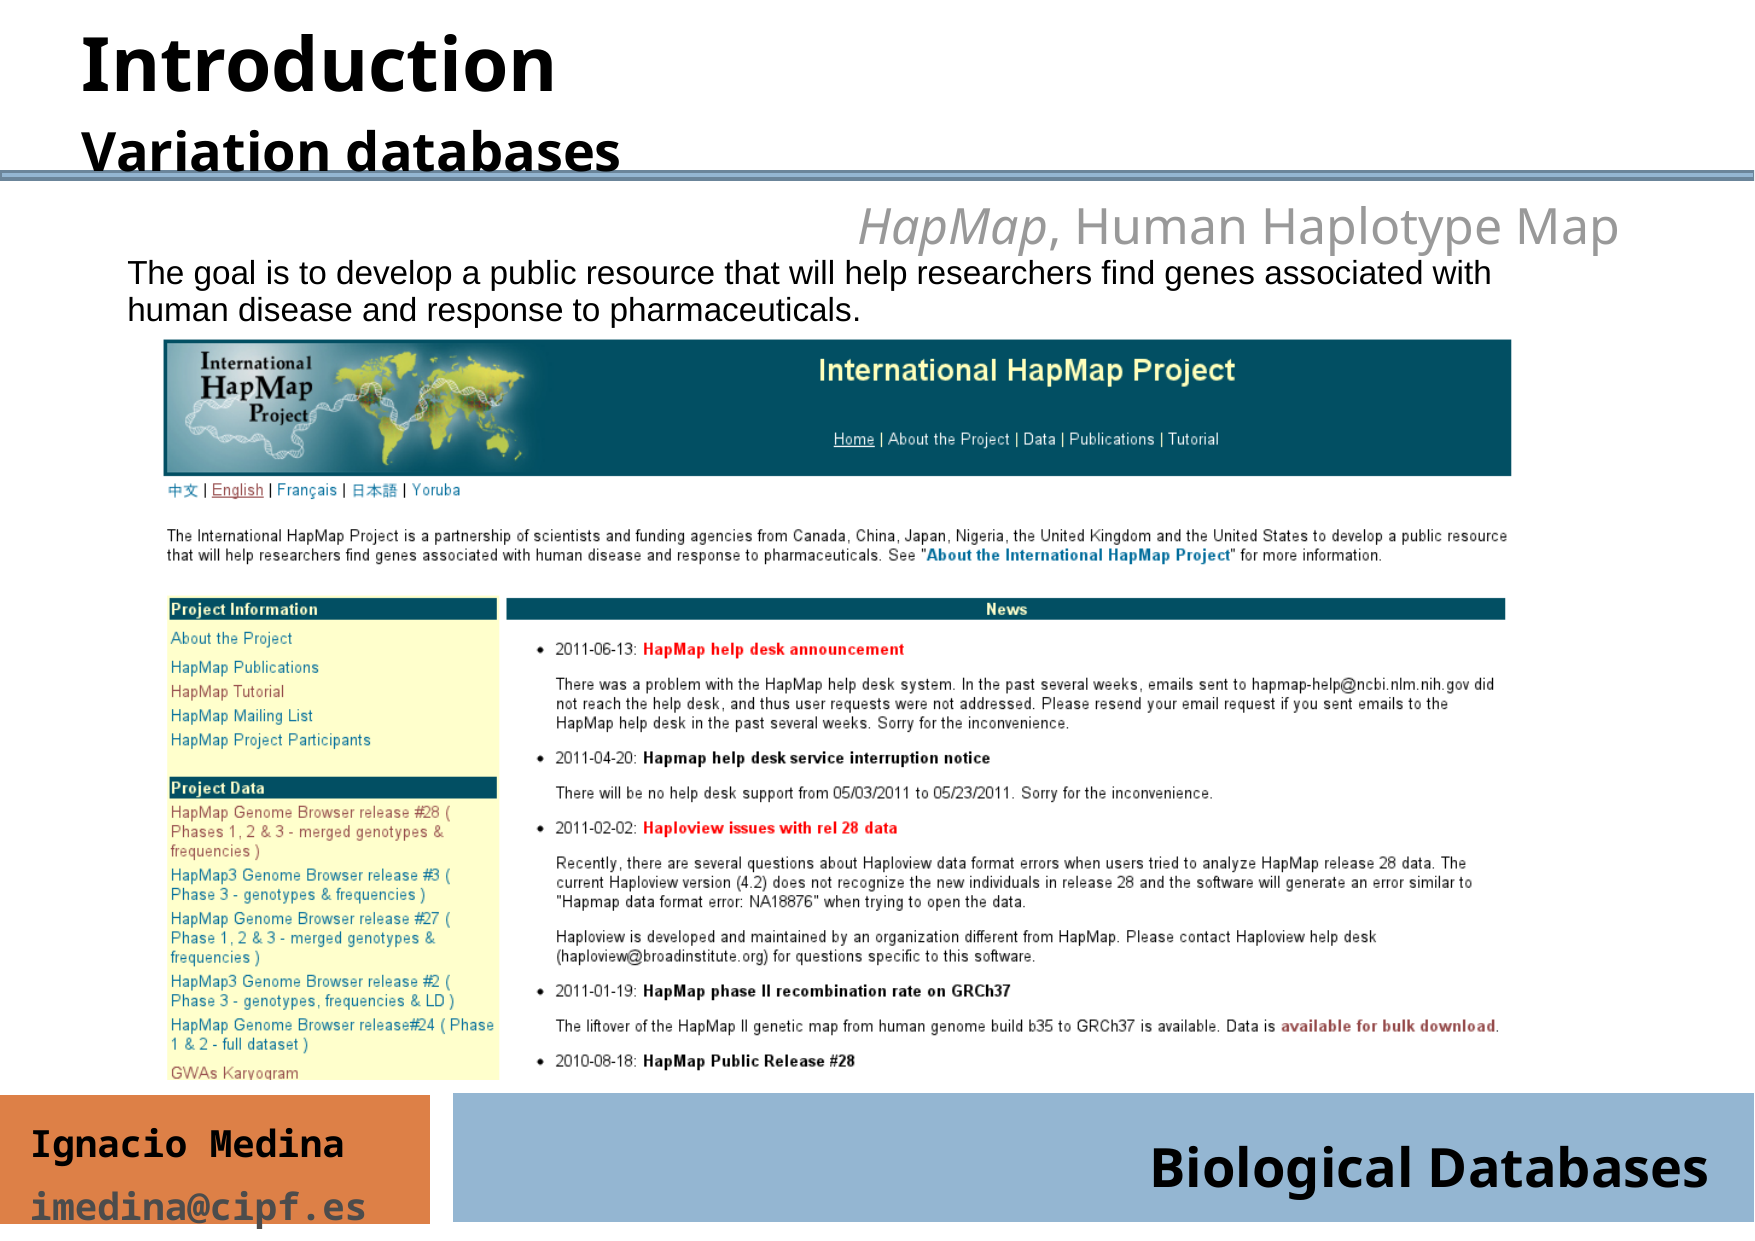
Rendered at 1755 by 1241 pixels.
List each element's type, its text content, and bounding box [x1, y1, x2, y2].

text_box HapMap, Human Haplotype Map [435, 183, 1636, 259]
text_box Ignacio Medina imedina@cipf.es [15, 1110, 406, 1213]
title [59, 153, 1571, 243]
text_box [1571, 171, 1754, 179]
text_box Biological Databases [675, 1122, 1726, 1200]
picture [154, 336, 1521, 1080]
text_box The goal is to develop a public resource that will help researchers find genes associated with human disease and response to pharmaceuticals. [112, 246, 1538, 336]
text_box Introduction Variation databases [67, 3, 1688, 168]
text_box [0, 171, 112, 179]
